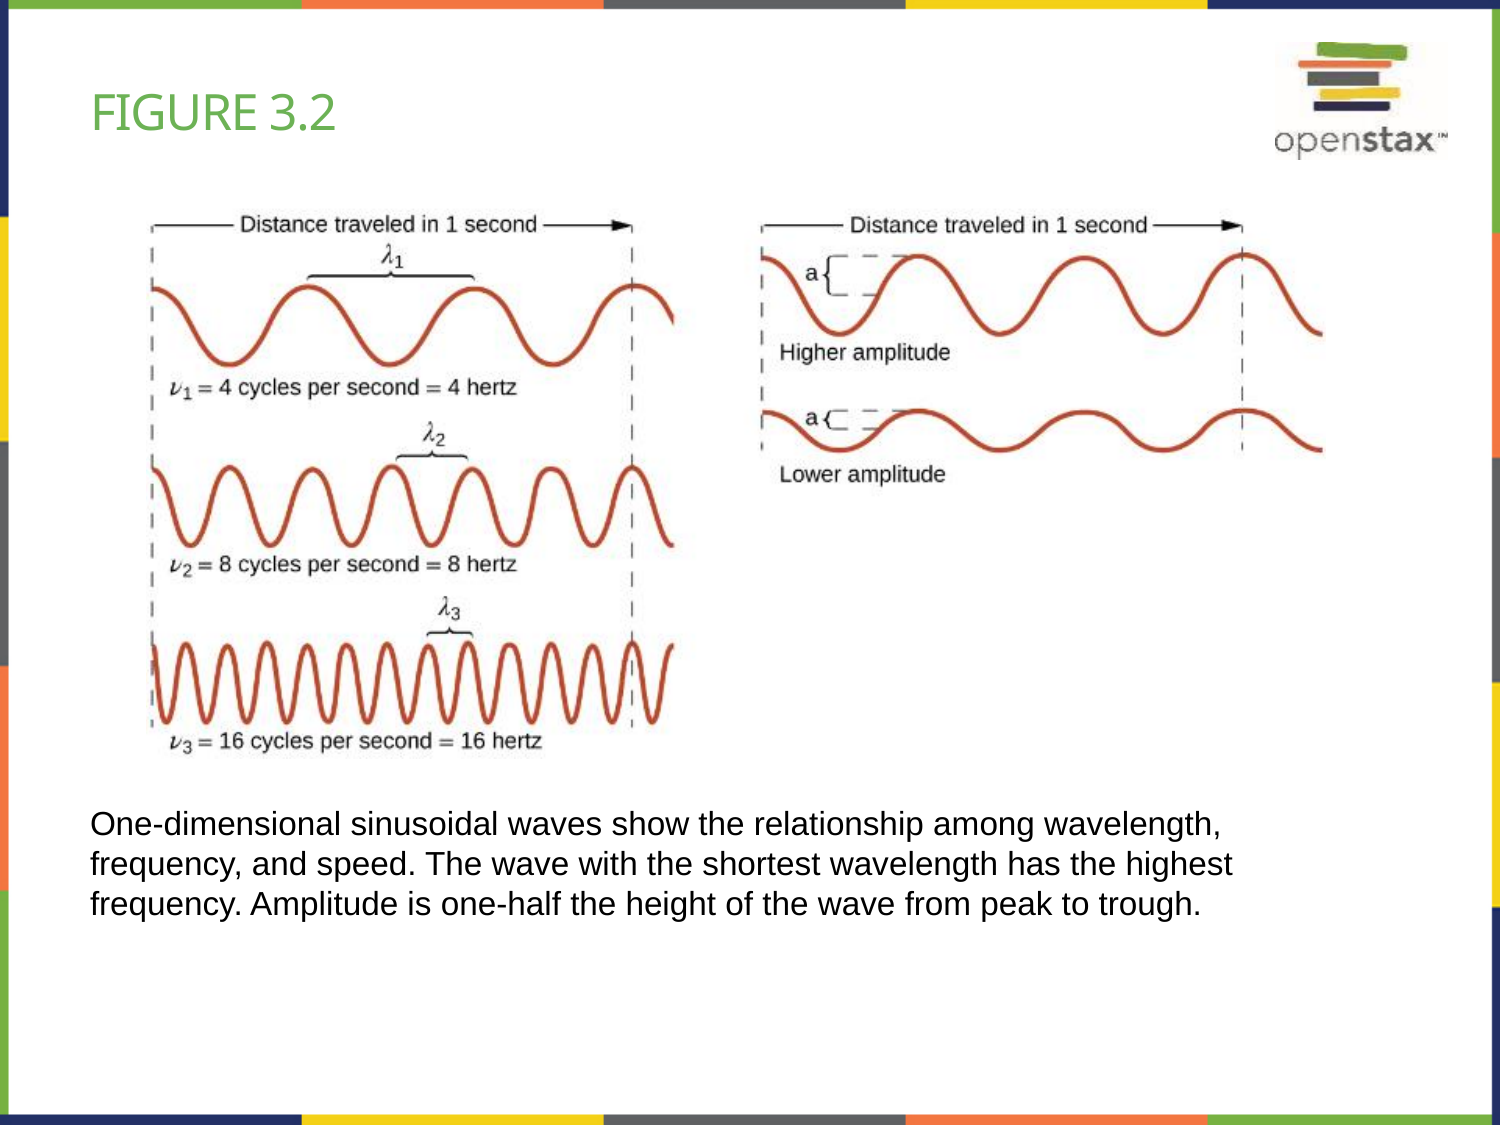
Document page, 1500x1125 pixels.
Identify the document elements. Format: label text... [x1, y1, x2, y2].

title Figure 3.2 [75, 39, 1398, 148]
picture [0, 0, 1500, 1125]
list One-dimensional sinusoidal waves show the relationship among wavelength, frequency, and speed. The wave with the shortest wavelength has the highest frequency. Amplitude is one-half the height of the wave from peak to trough. [75, 794, 1398, 986]
